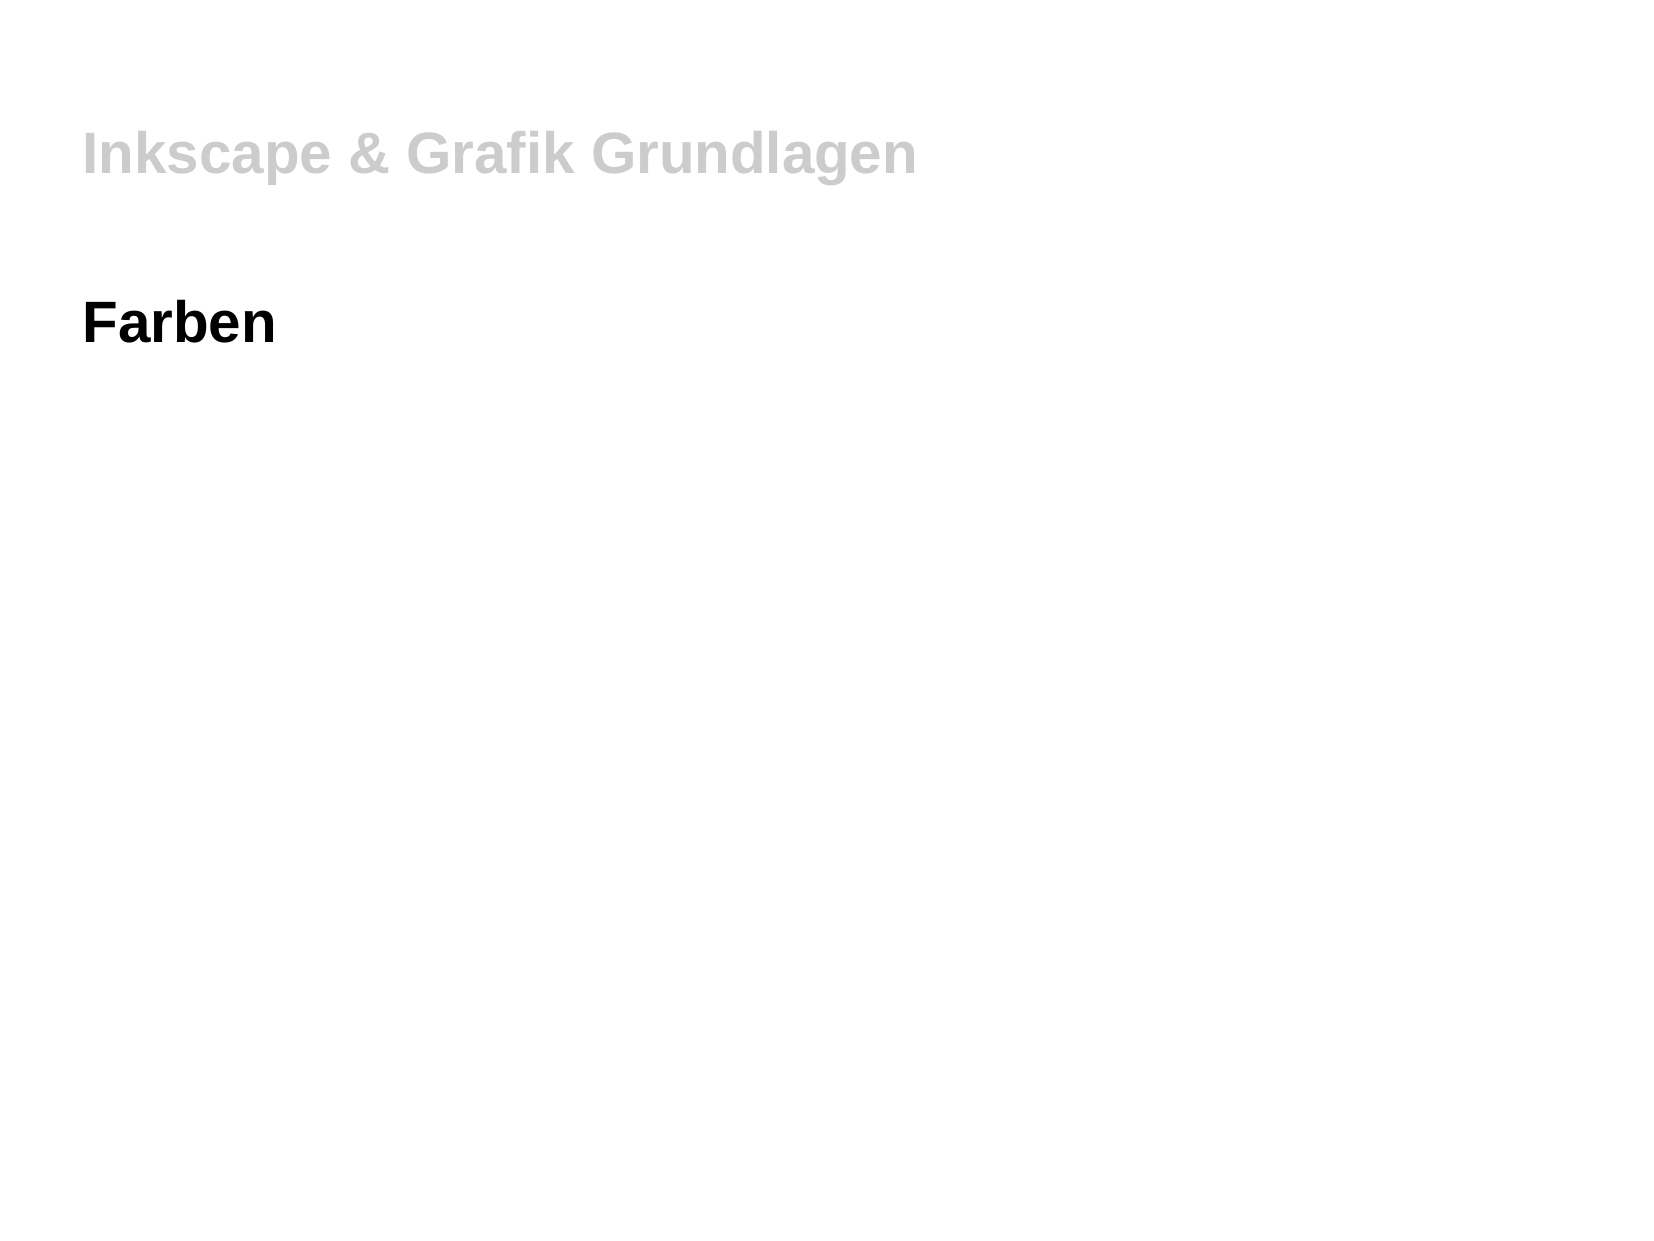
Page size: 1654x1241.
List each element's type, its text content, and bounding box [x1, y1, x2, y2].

title Inkscape & Grafik Grundlagen [82, 49, 1571, 257]
list Farben [82, 290, 1571, 1094]
